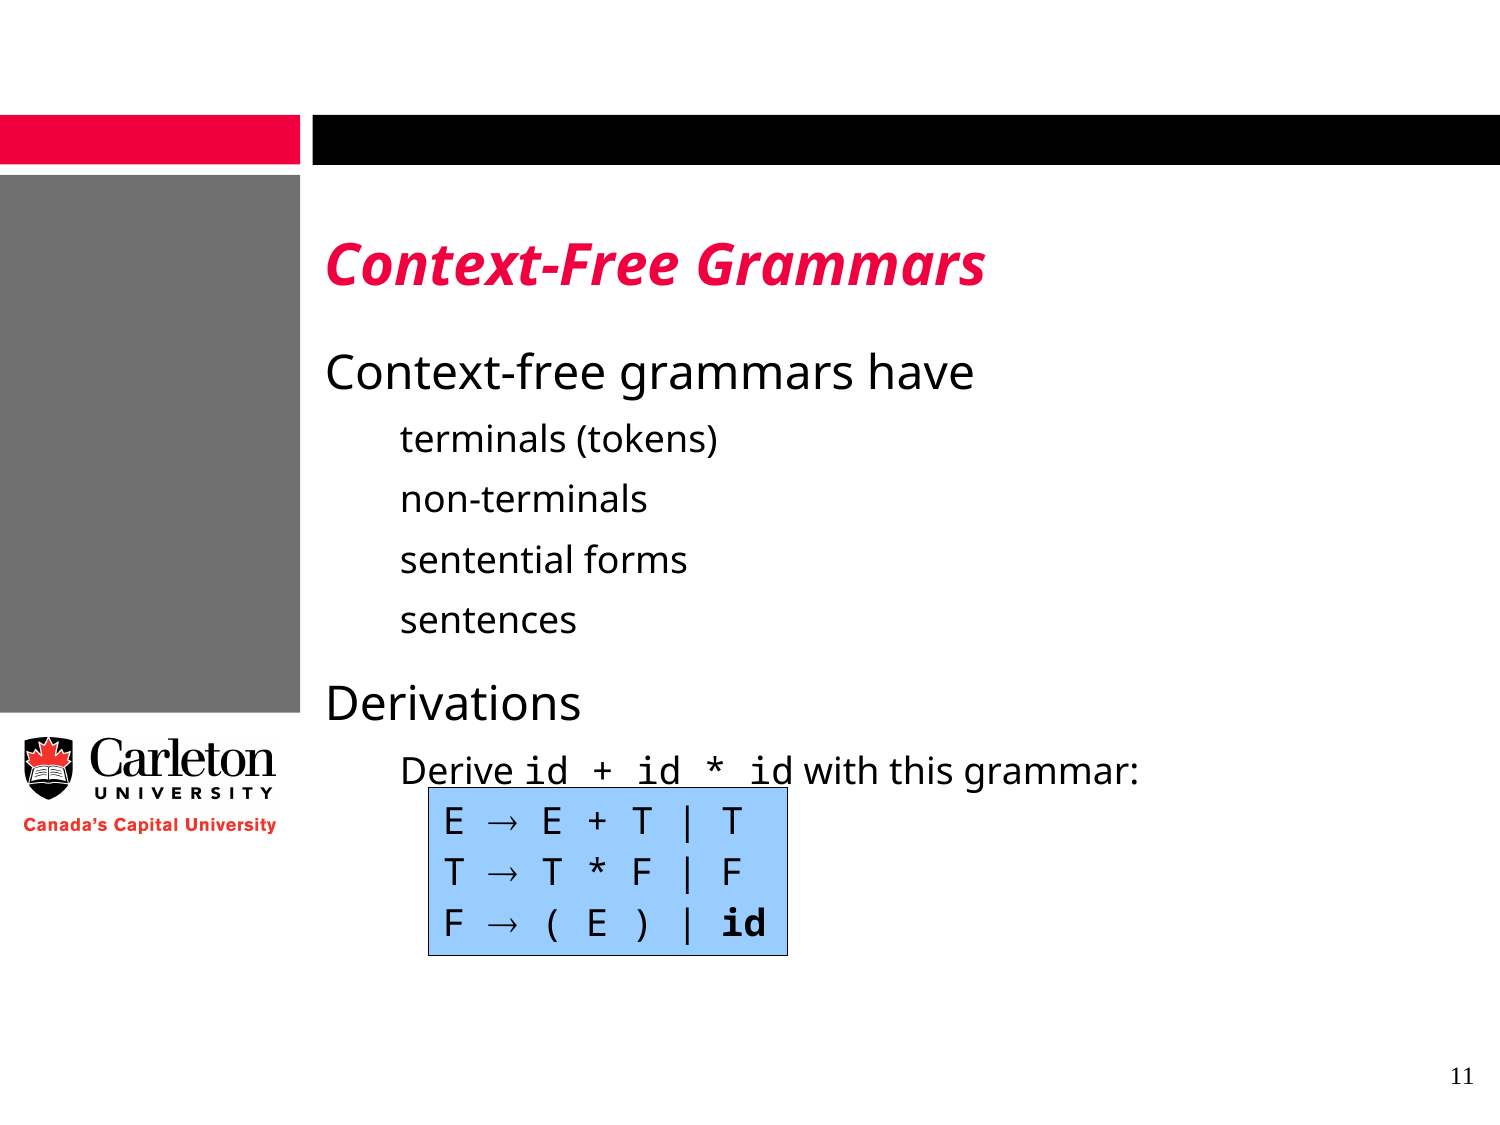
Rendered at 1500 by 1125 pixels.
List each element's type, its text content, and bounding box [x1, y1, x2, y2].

title Context-Free Grammars [324, 194, 1450, 324]
text_box E  E + T | T T  T * F | F F  ( E ) | id [428, 787, 788, 950]
picture [24, 737, 276, 834]
list Context-free grammars have terminals (tokens) non-terminals sentential forms sentences Derivations Derive id + id * id with this grammar: [324, 324, 1450, 1036]
